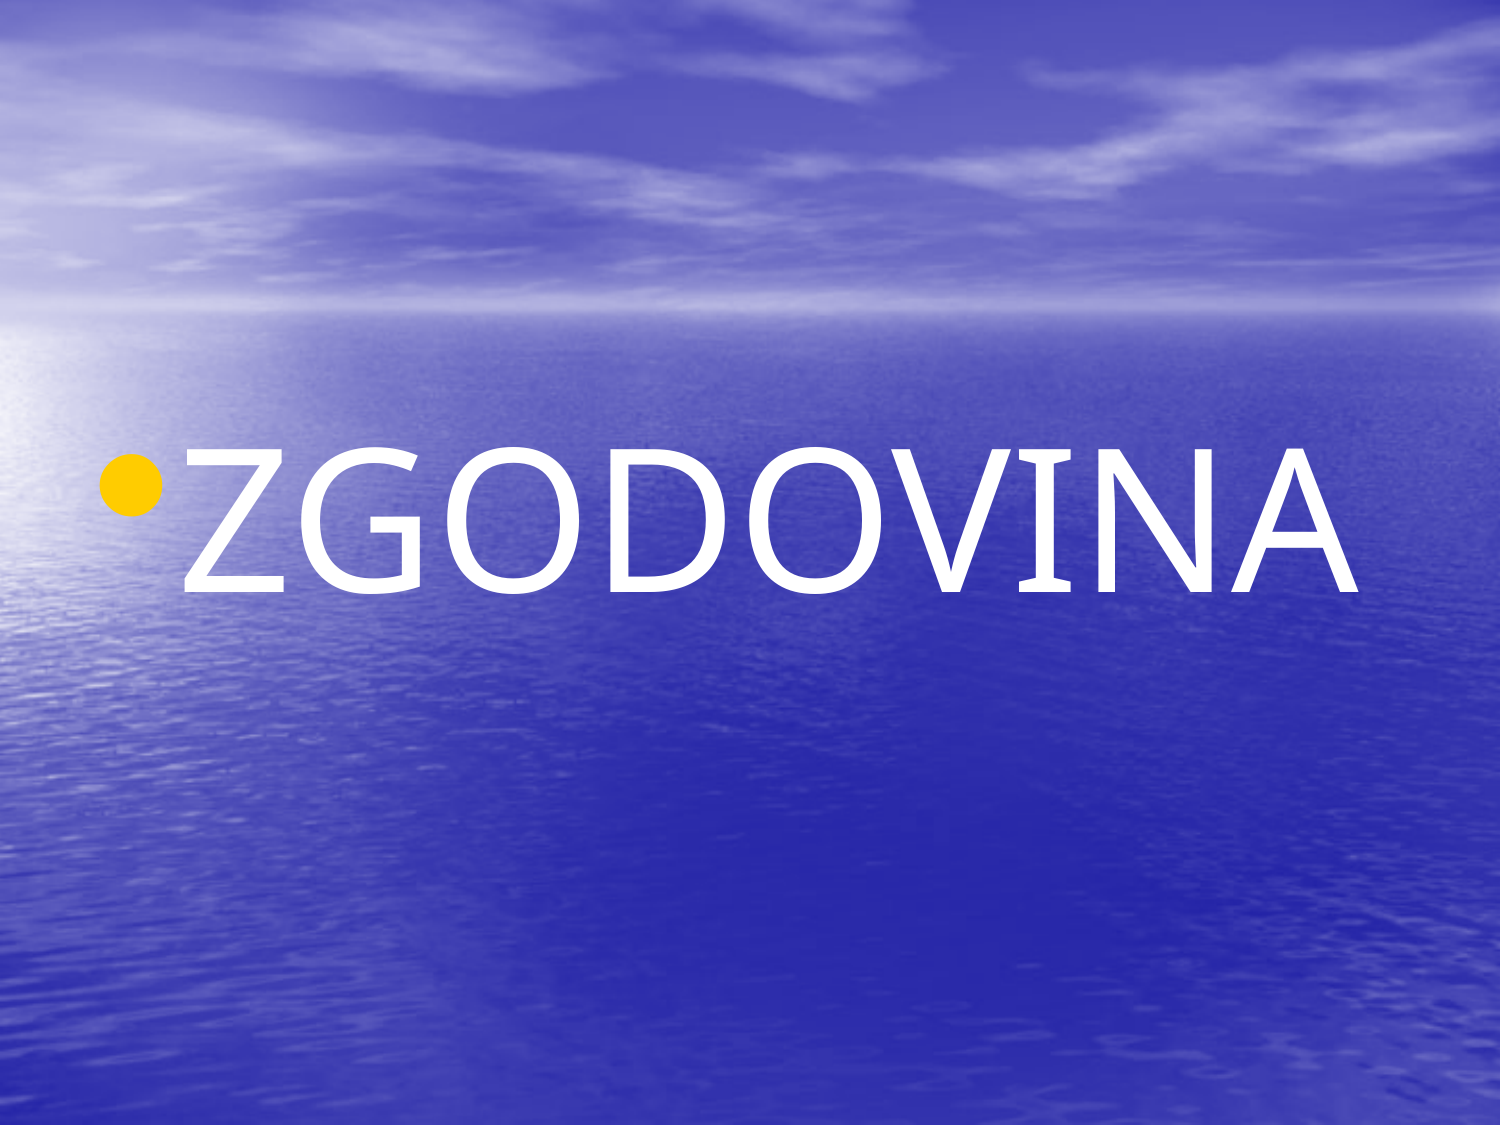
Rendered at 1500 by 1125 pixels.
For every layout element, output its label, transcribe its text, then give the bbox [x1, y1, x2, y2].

picture [0, 0, 1500, 1125]
list ZGODOVINA [76, 385, 1427, 681]
